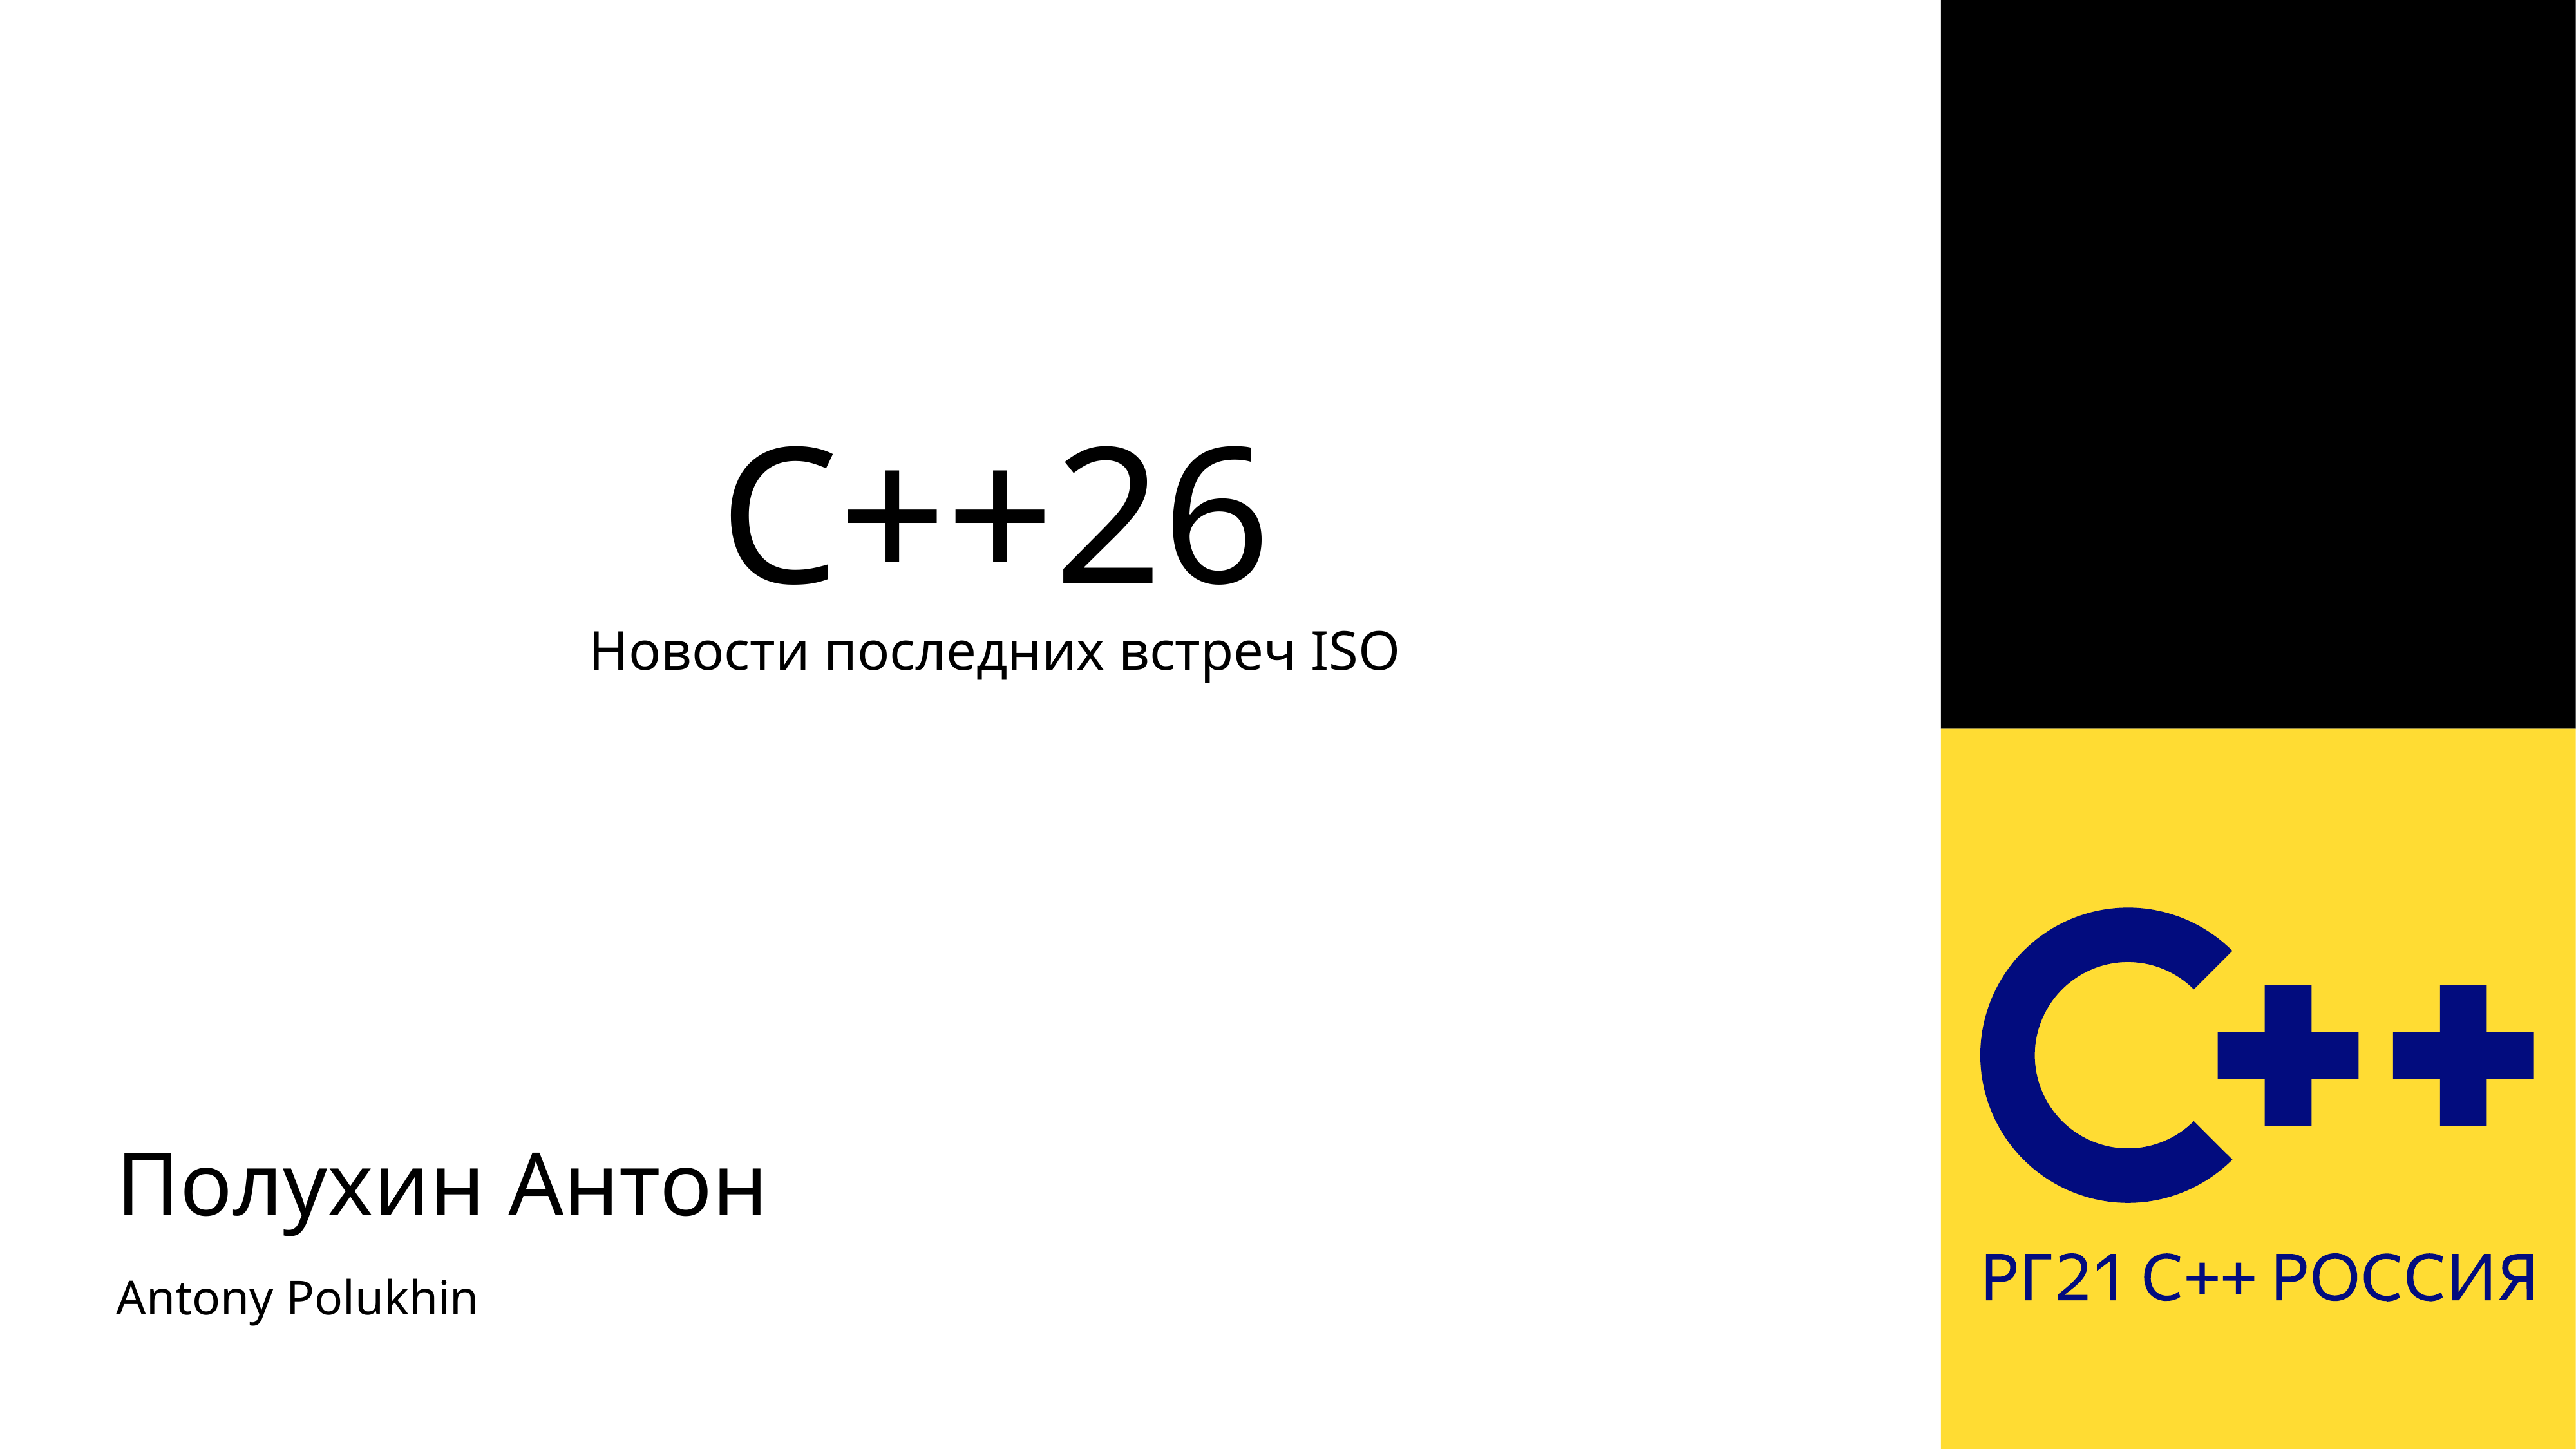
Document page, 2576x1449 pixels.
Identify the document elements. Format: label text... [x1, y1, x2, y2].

list Antony Polukhin [107, 1263, 1814, 1343]
picture [1980, 907, 2536, 1302]
title C++26 Новости последних встреч ISO [107, 415, 1884, 667]
list Полухин Антон [107, 1073, 1814, 1238]
